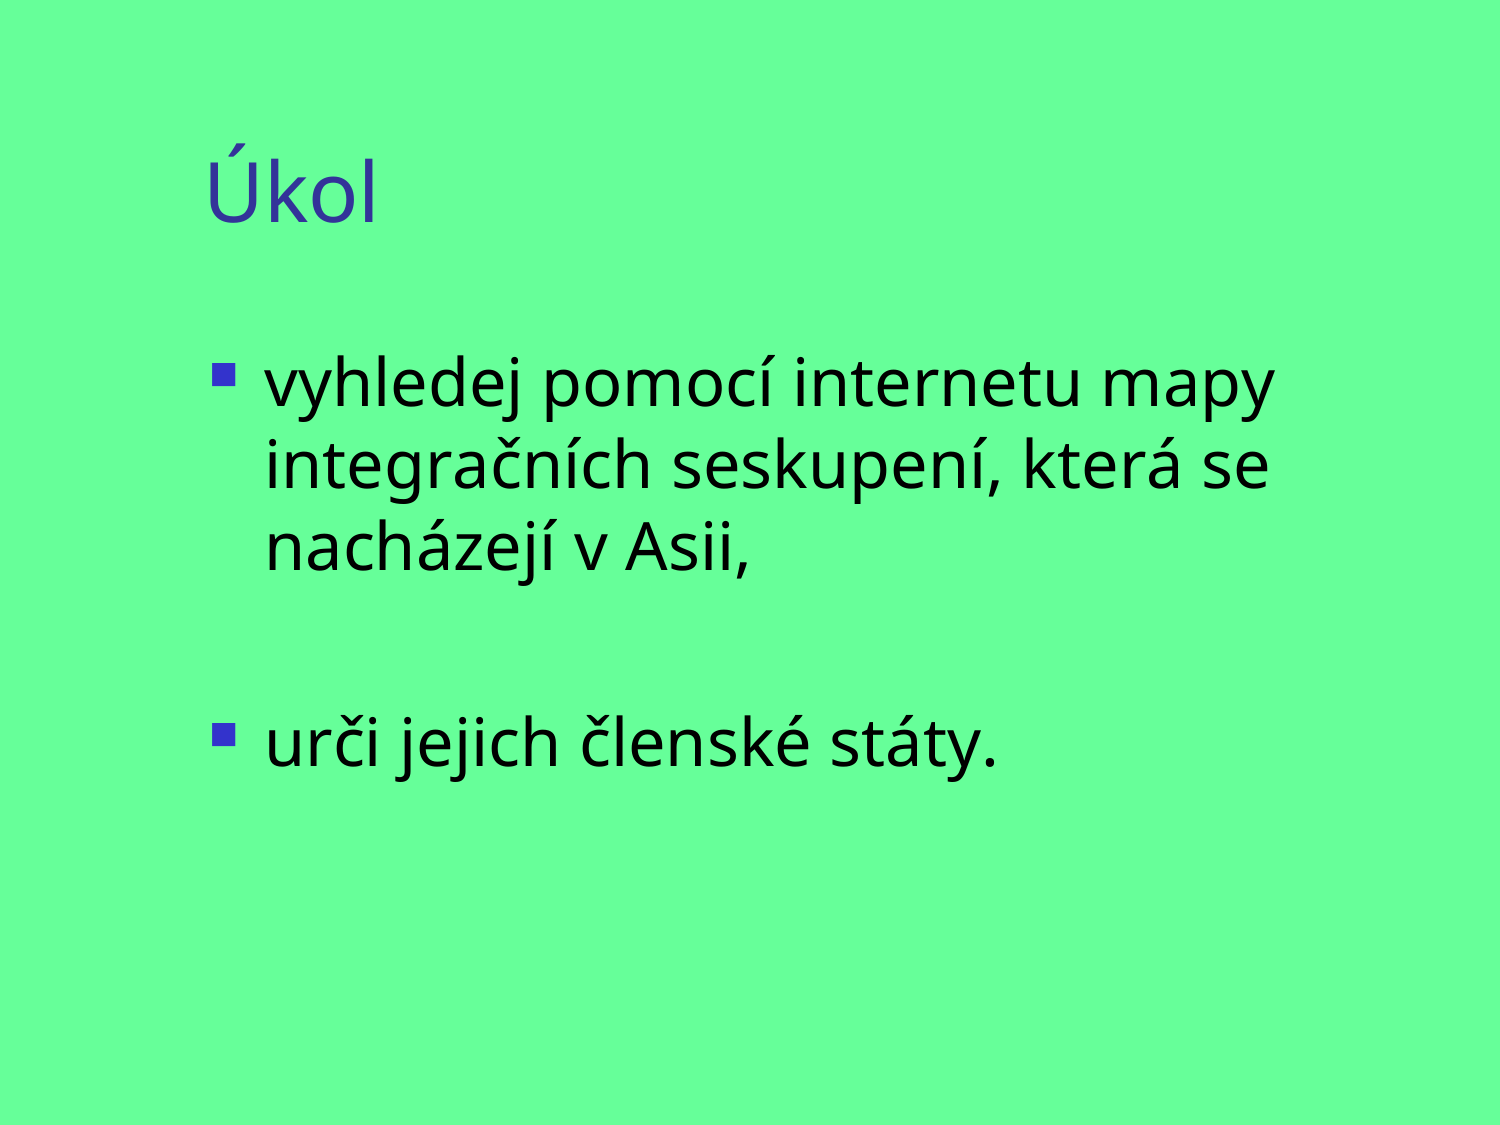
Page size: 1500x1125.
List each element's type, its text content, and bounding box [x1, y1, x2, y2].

title Úkol [188, 7, 1467, 248]
list vyhledej pomocí internetu mapy integračních seskupení, která se nacházejí v Asii, urči jejich členské státy. [193, 331, 1469, 1032]
